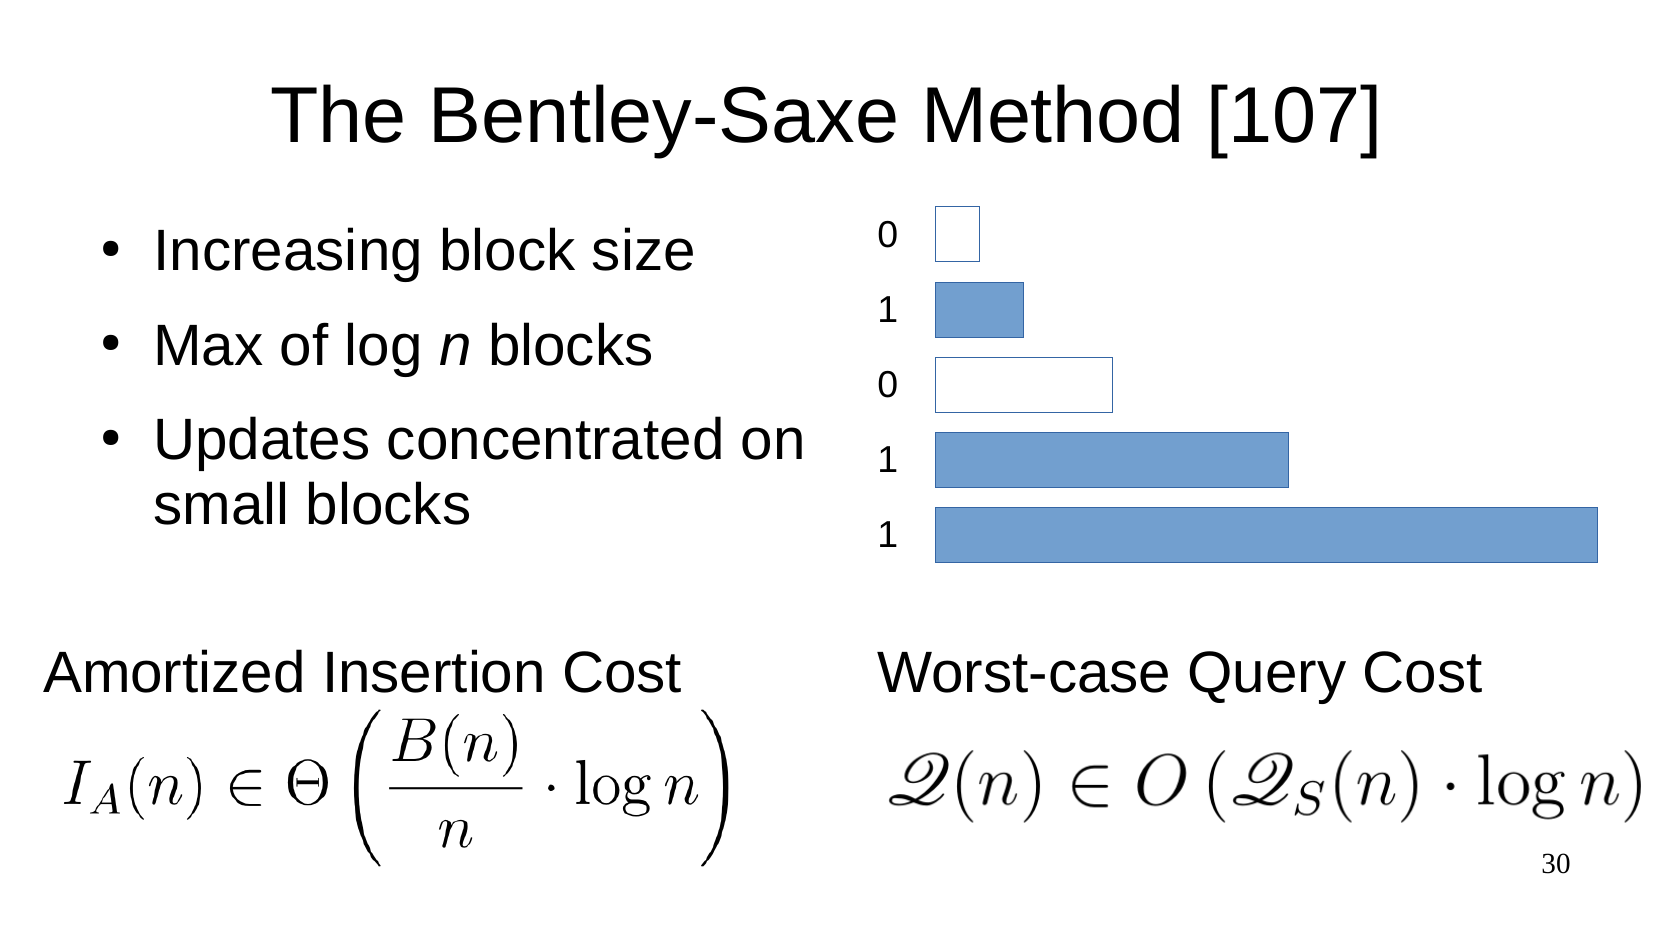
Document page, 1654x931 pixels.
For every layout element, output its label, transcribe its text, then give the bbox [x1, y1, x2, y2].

text_box [935, 432, 1289, 488]
text_box [935, 282, 1024, 338]
text_box [935, 507, 1598, 563]
text_box 1 [862, 430, 913, 488]
picture [28, 688, 751, 884]
text_box 1 [862, 505, 913, 563]
text_box 0 [862, 355, 913, 413]
text_box [935, 206, 980, 262]
text_box [935, 357, 1113, 413]
title The Bentley-Saxe Method [107] [82, 37, 1571, 193]
text_box 1 [862, 280, 913, 338]
picture [862, 730, 1651, 842]
text_box Amortized Insertion Cost [28, 632, 697, 713]
text_box 0 [862, 205, 913, 263]
list Increasing block size Max of log n blocks Updates concentrated on small blocks [82, 217, 809, 758]
text_box Worst-case Query Cost [862, 632, 1497, 713]
